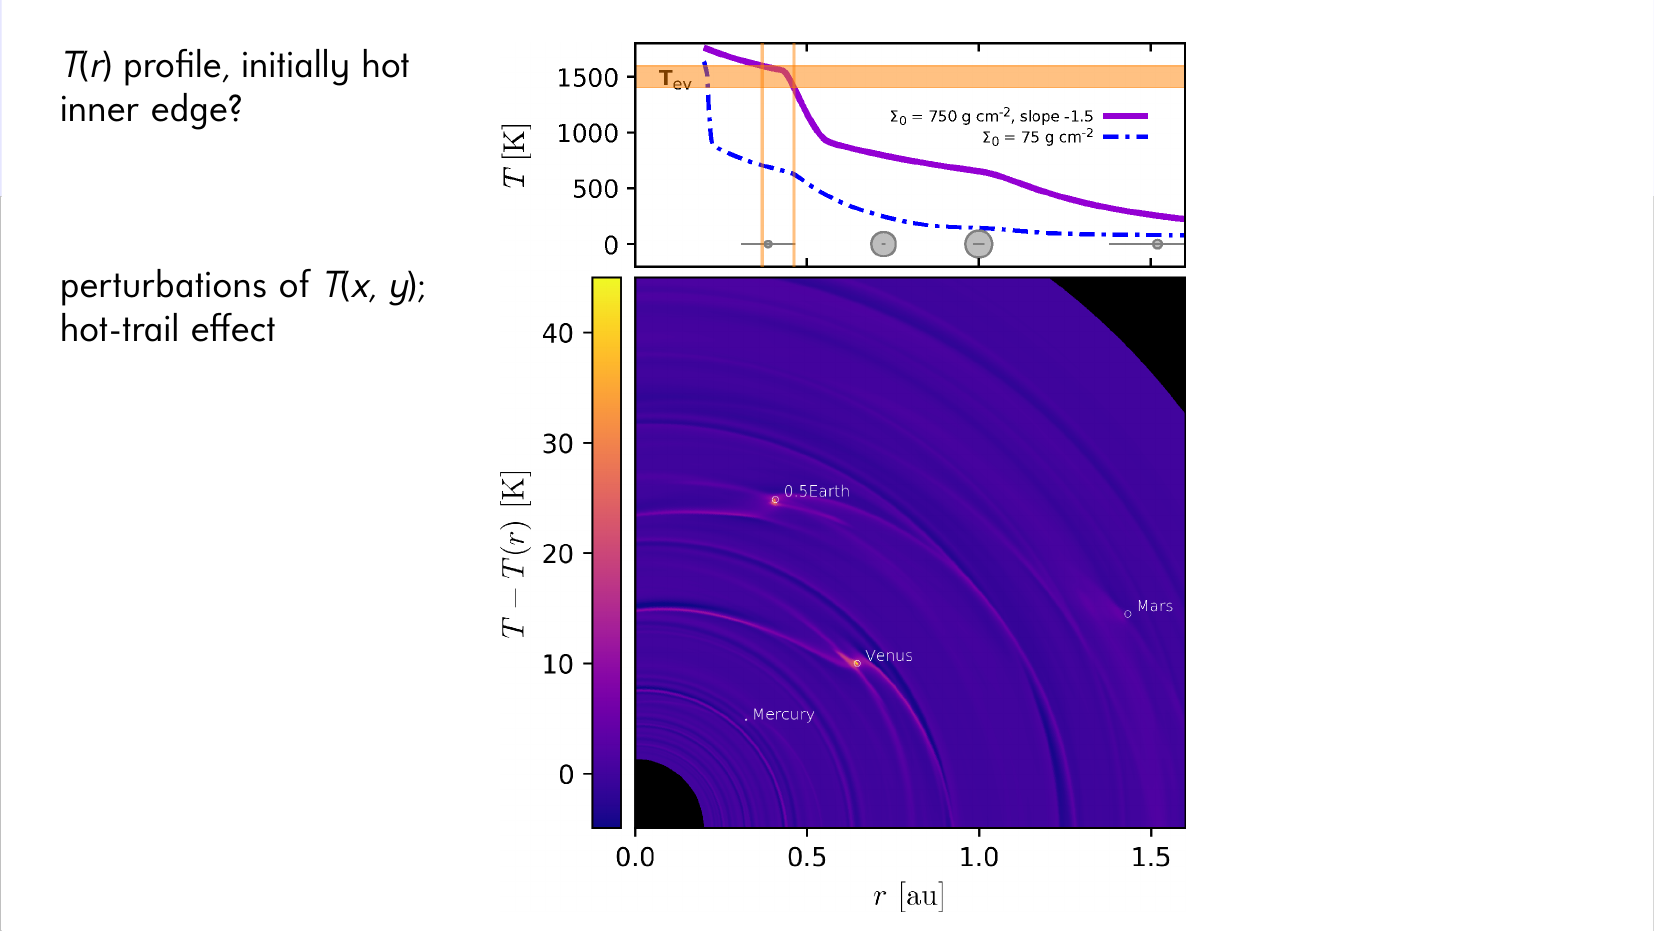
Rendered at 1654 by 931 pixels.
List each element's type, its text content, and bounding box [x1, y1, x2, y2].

picture [500, 42, 1186, 912]
text_box T(r) profile, initially hot inner edge? perturbations of T(x, y); hot-trail effect [45, 34, 441, 357]
text_box [1, 0, 1654, 931]
